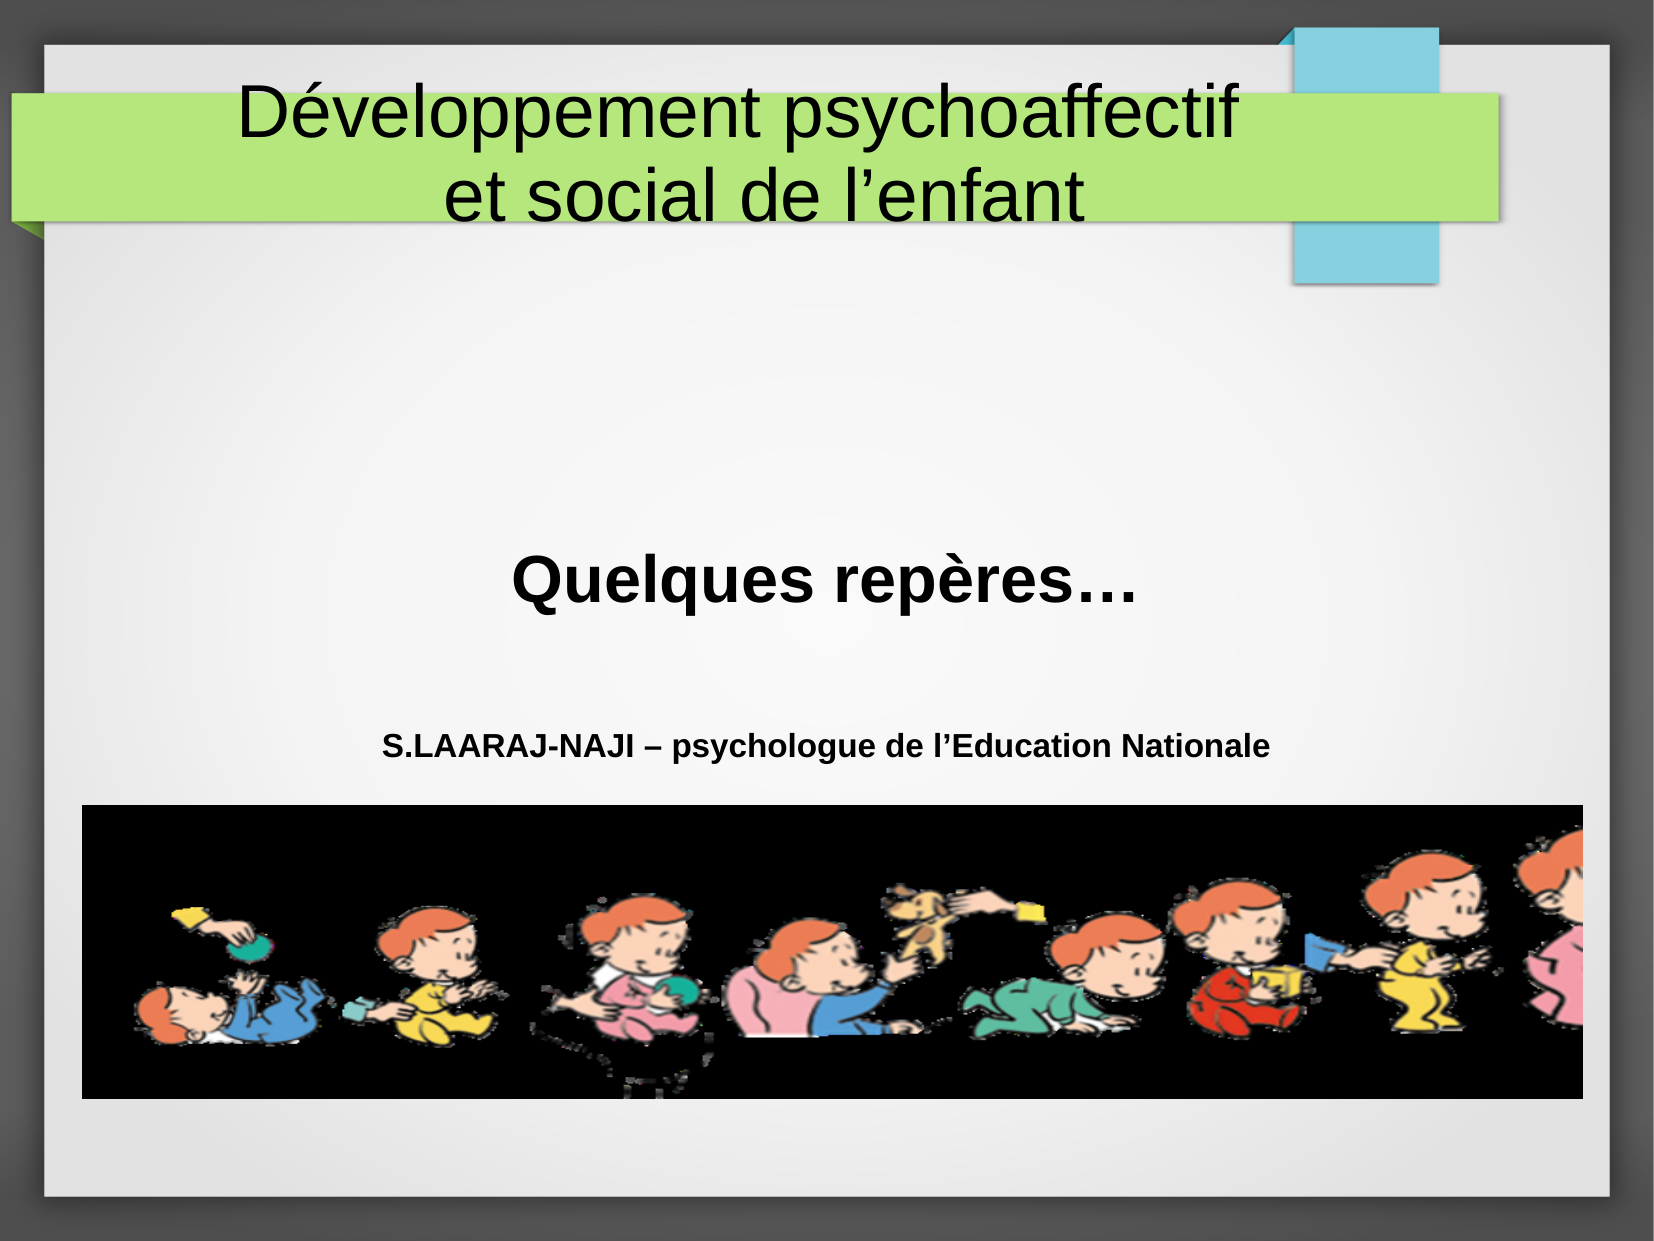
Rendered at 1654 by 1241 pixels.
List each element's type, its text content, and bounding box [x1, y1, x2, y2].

subtitle Quelques repères… S.LAARAJ-NAJI – psychologue de l’Education Nationale [82, 295, 1571, 805]
picture [0, 0, 1654, 1241]
title Développement psychoaffectif et social de l’enfant [236, 69, 1418, 238]
